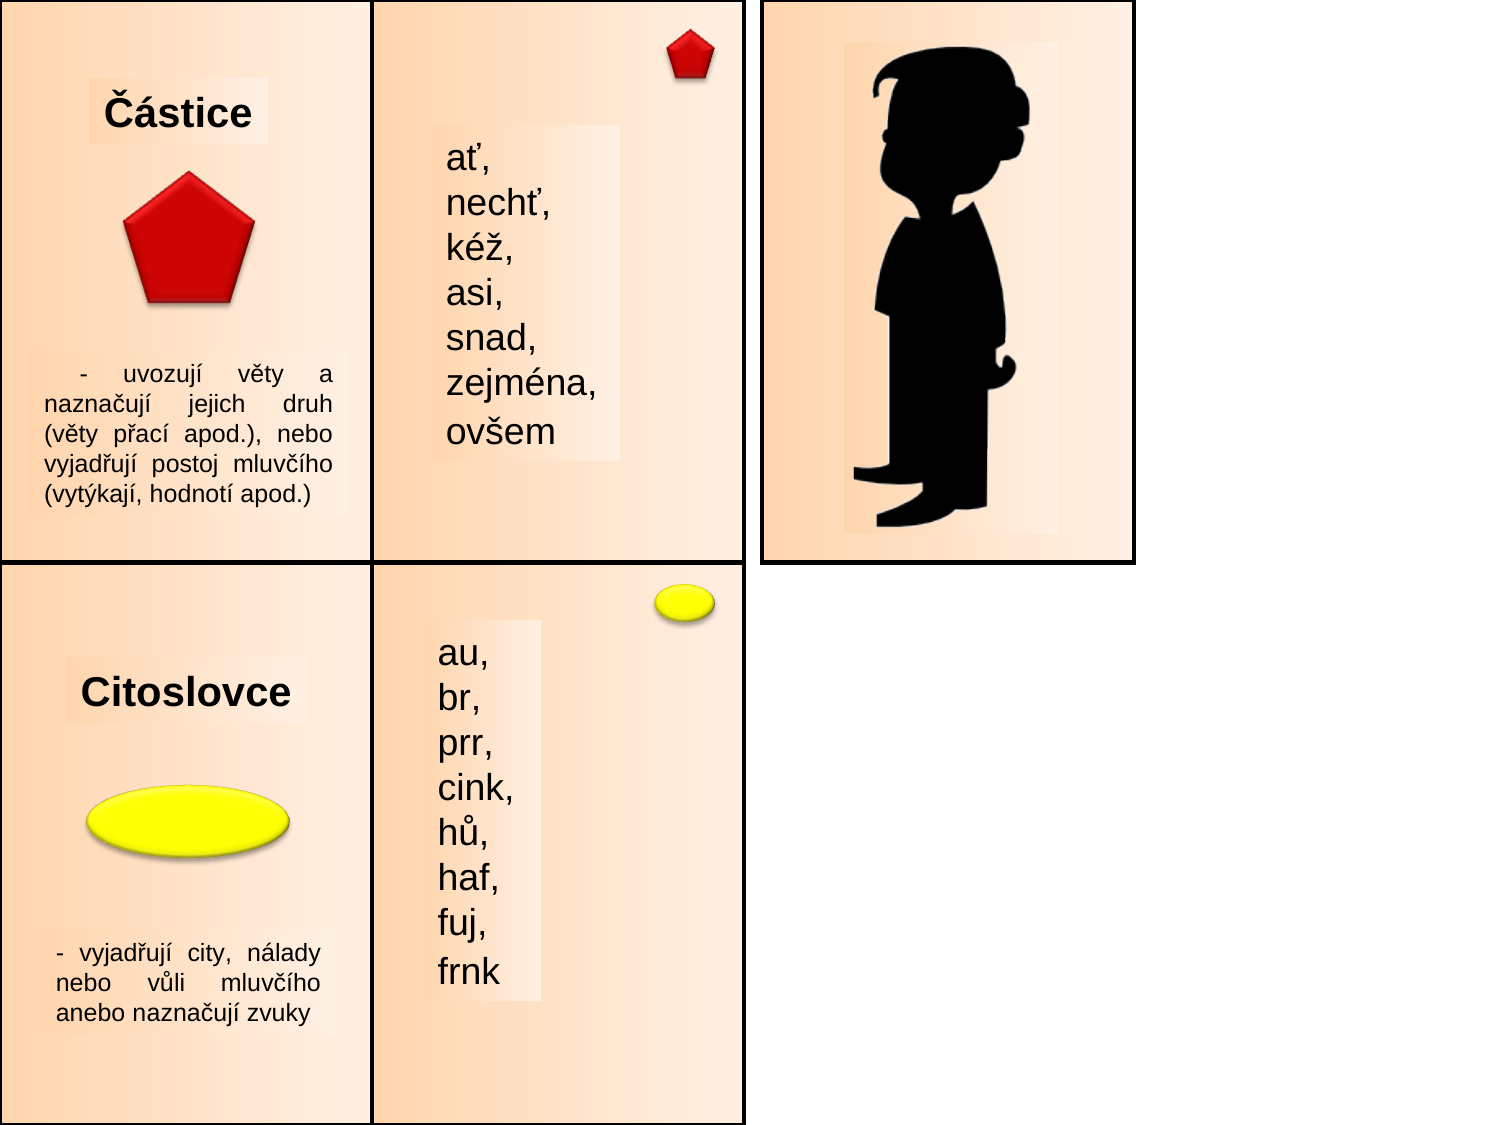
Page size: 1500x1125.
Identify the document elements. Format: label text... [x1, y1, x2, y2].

text_box au, br, prr, cink, hů, haf, fuj, frnk [422, 620, 542, 1001]
picture [657, 24, 724, 91]
text_box Částice [89, 78, 268, 144]
text_box [761, 0, 1134, 563]
text_box - vyjadřují city, nálady nebo vůli mluvčího anebo naznačují zvuky [41, 928, 337, 1034]
picture [78, 780, 298, 871]
text_box ať, nechť, kéž, asi, snad, zejména, ovšem [430, 125, 621, 461]
picture [646, 579, 724, 635]
text_box - uvozují věty a naznačují jejich druh (věty přací apod.), nebo vyjadřují postoj mluvčího (vytýkají, hodnotí apod.) [29, 350, 349, 516]
text_box [0, 0, 745, 1125]
text_box Citoslovce [65, 657, 307, 723]
picture [114, 166, 264, 316]
picture [844, 42, 1058, 534]
